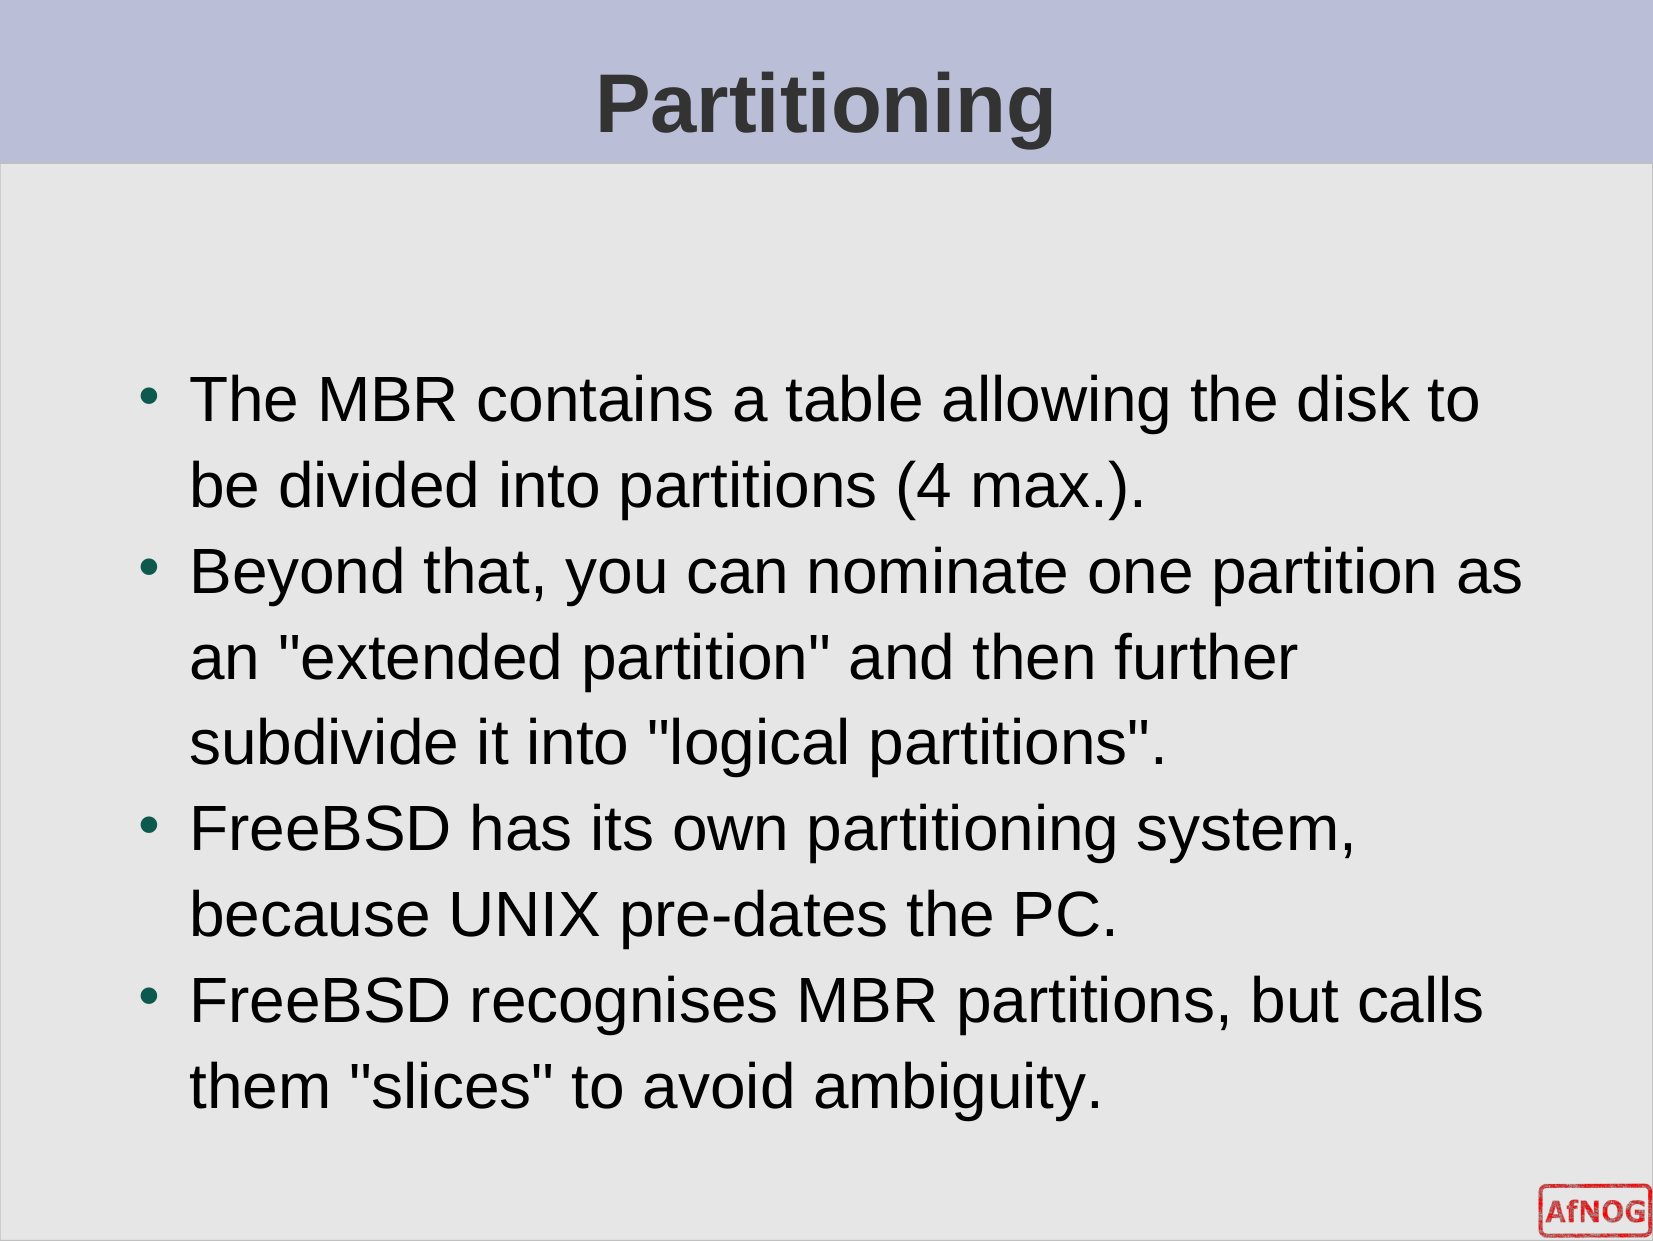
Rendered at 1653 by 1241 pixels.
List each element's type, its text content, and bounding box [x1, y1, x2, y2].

title Partitioning [0, 0, 1653, 208]
list The MBR contains a table allowing the disk to be divided into partitions (4 max.). Beyond that, you can nominate one partition as an "extended partition" and then further subdivide it into "logical partitions". FreeBSD has its own partitioning system, because UNIX pre-dates the PC. FreeBSD recognises MBR partitions, but calls them "slices" to avoid ambiguity. [121, 344, 1534, 1127]
picture [1537, 1182, 1653, 1241]
